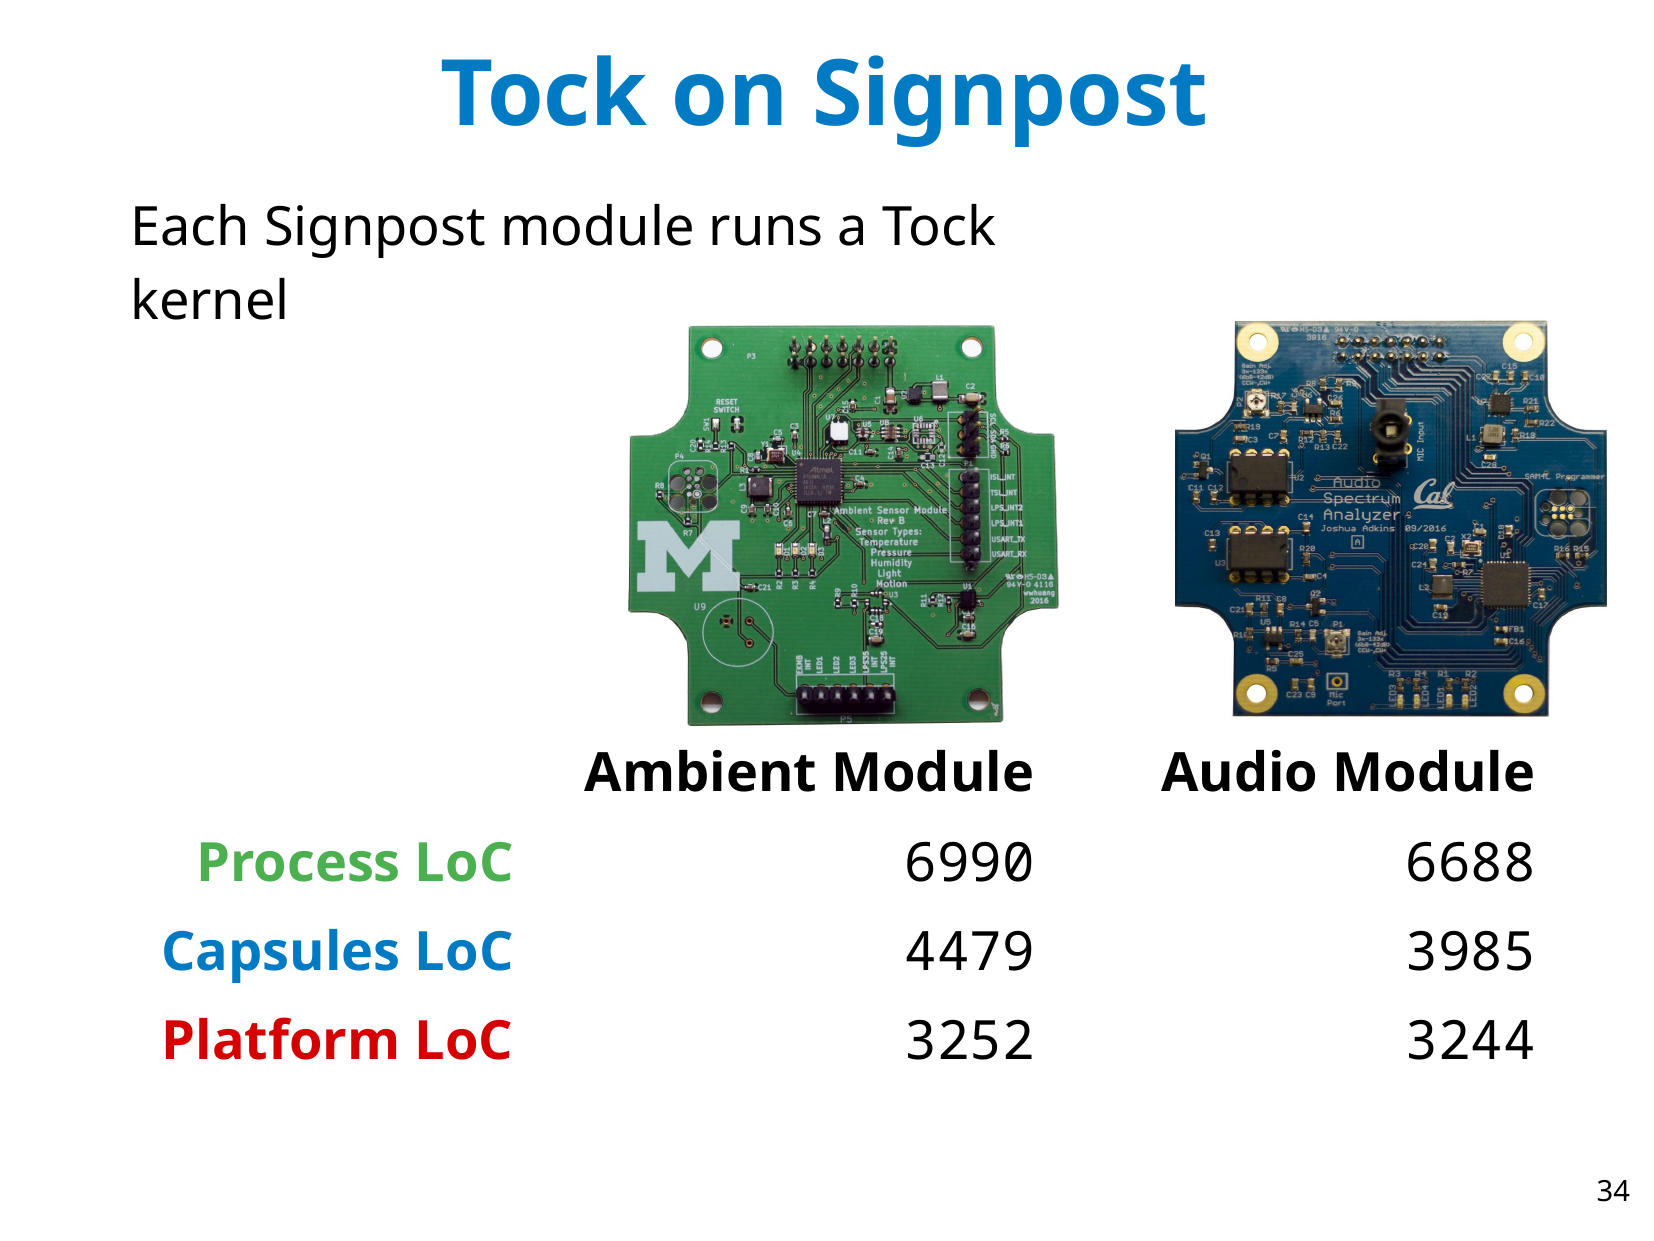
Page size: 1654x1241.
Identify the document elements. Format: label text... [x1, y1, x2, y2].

picture [628, 332, 1059, 727]
table_header Audio Module [1050, 726, 1551, 815]
table_cell Process LoC [136, 815, 529, 905]
table_header [136, 726, 529, 815]
table_cell 6688 [1050, 815, 1551, 905]
table_cell 4479 [529, 905, 1050, 994]
text_box Tock on Signpost [0, 0, 1651, 181]
table_cell 3244 [1050, 994, 1551, 1084]
text_box Each Signpost module runs a Tock kernel [115, 180, 1086, 332]
table_cell 6990 [529, 815, 1050, 905]
table_cell 3252 [529, 994, 1050, 1084]
table_cell Platform LoC [136, 994, 529, 1084]
table_cell Capsules LoC [136, 905, 529, 994]
table_cell 3985 [1050, 905, 1551, 994]
table_header Ambient Module [529, 726, 1050, 815]
picture [1175, 308, 1607, 727]
